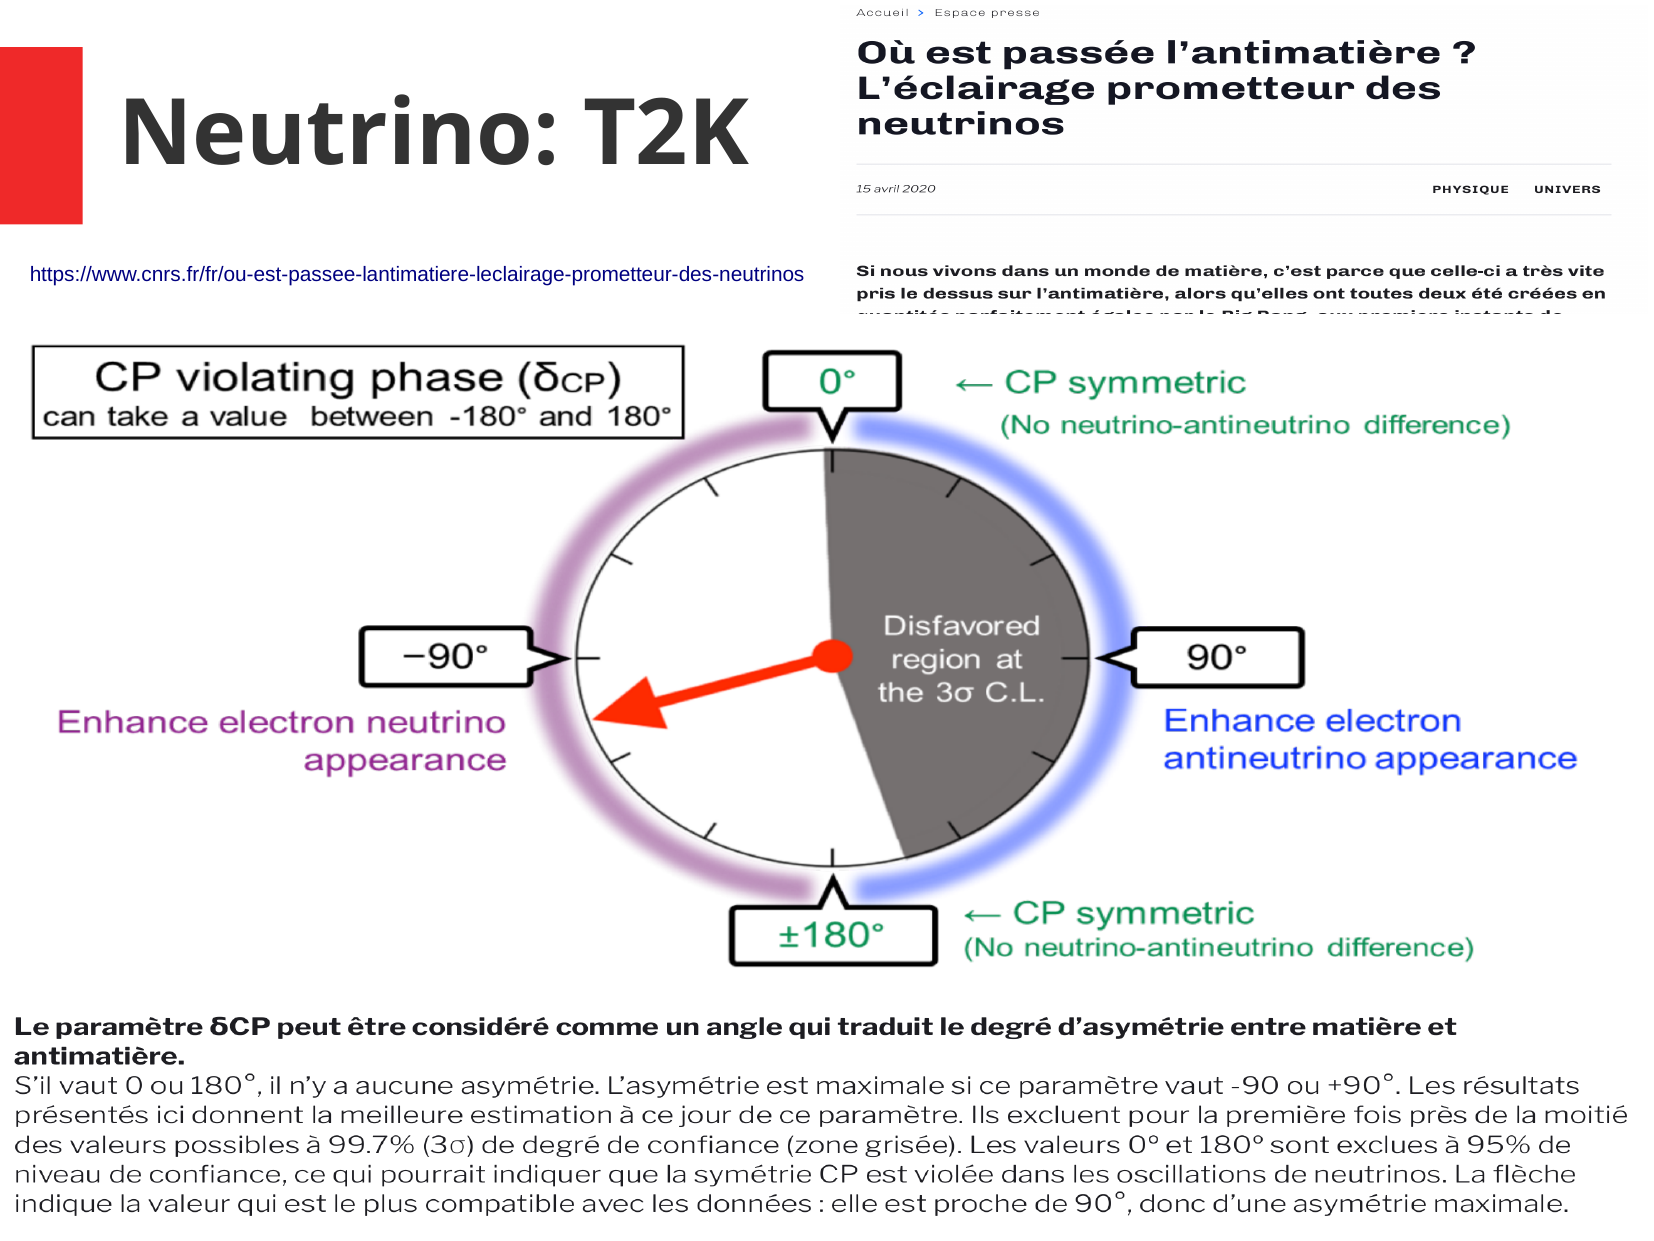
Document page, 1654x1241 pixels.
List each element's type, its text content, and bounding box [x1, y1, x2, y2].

title Neutrino: T2K [118, 22, 840, 237]
text_box https://www.cnrs.fr/fr/ou-est-passee-lantimatiere-leclairage-prometteur-des-neutrinos [15, 255, 820, 294]
picture [5, 5, 1654, 1231]
